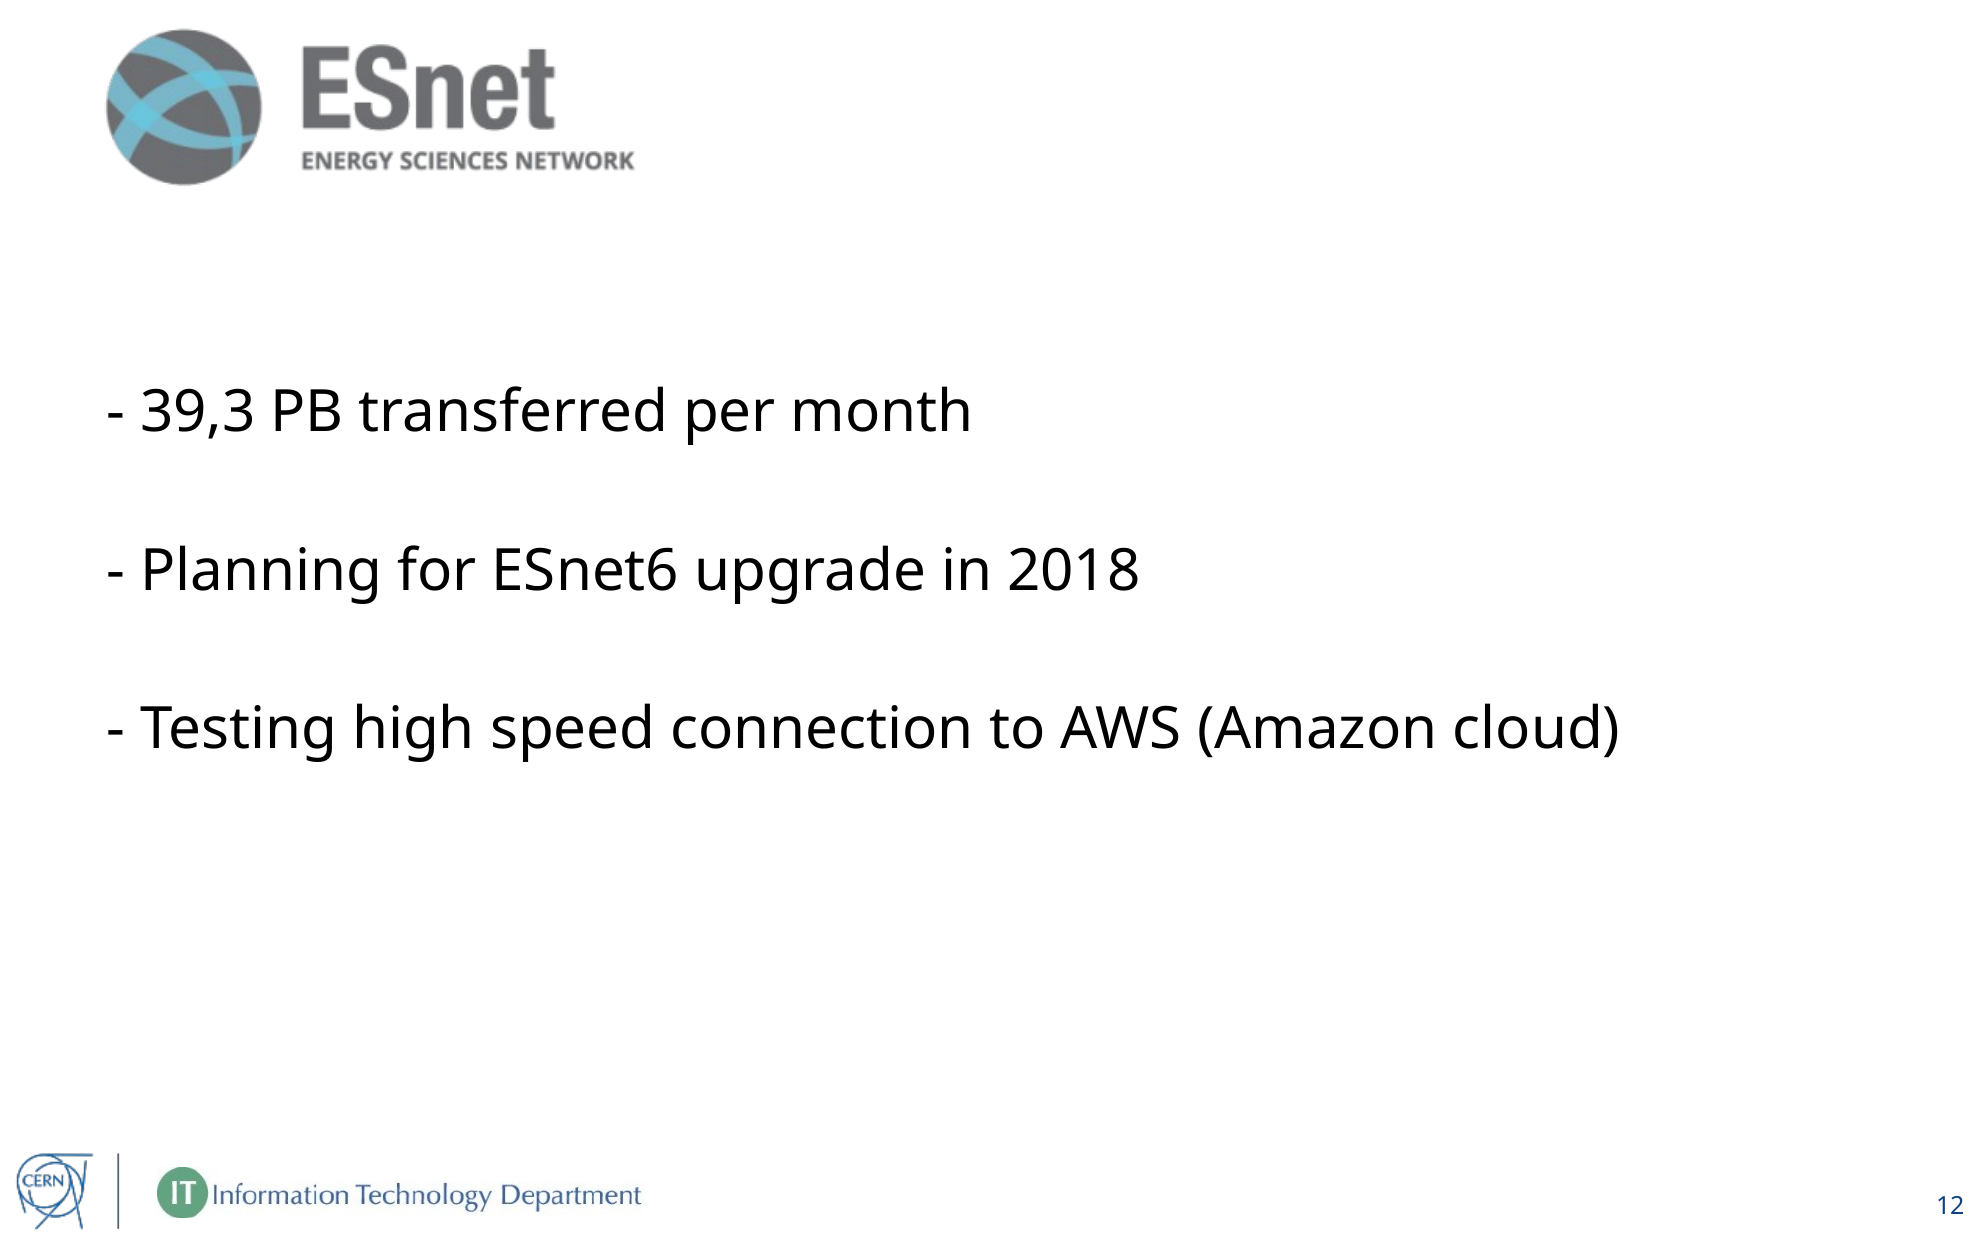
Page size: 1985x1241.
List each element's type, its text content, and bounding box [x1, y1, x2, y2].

text_box - 39,3 PB transferred per month - Planning for ESnet6 upgrade in 2018 - Testing high speed connection to AWS (Amazon cloud) [91, 203, 1921, 1241]
picture [51, 1200, 64, 1215]
picture [19, 1188, 64, 1207]
picture [33, 0, 659, 299]
picture [38, 1207, 55, 1215]
picture [16, 1188, 64, 1236]
